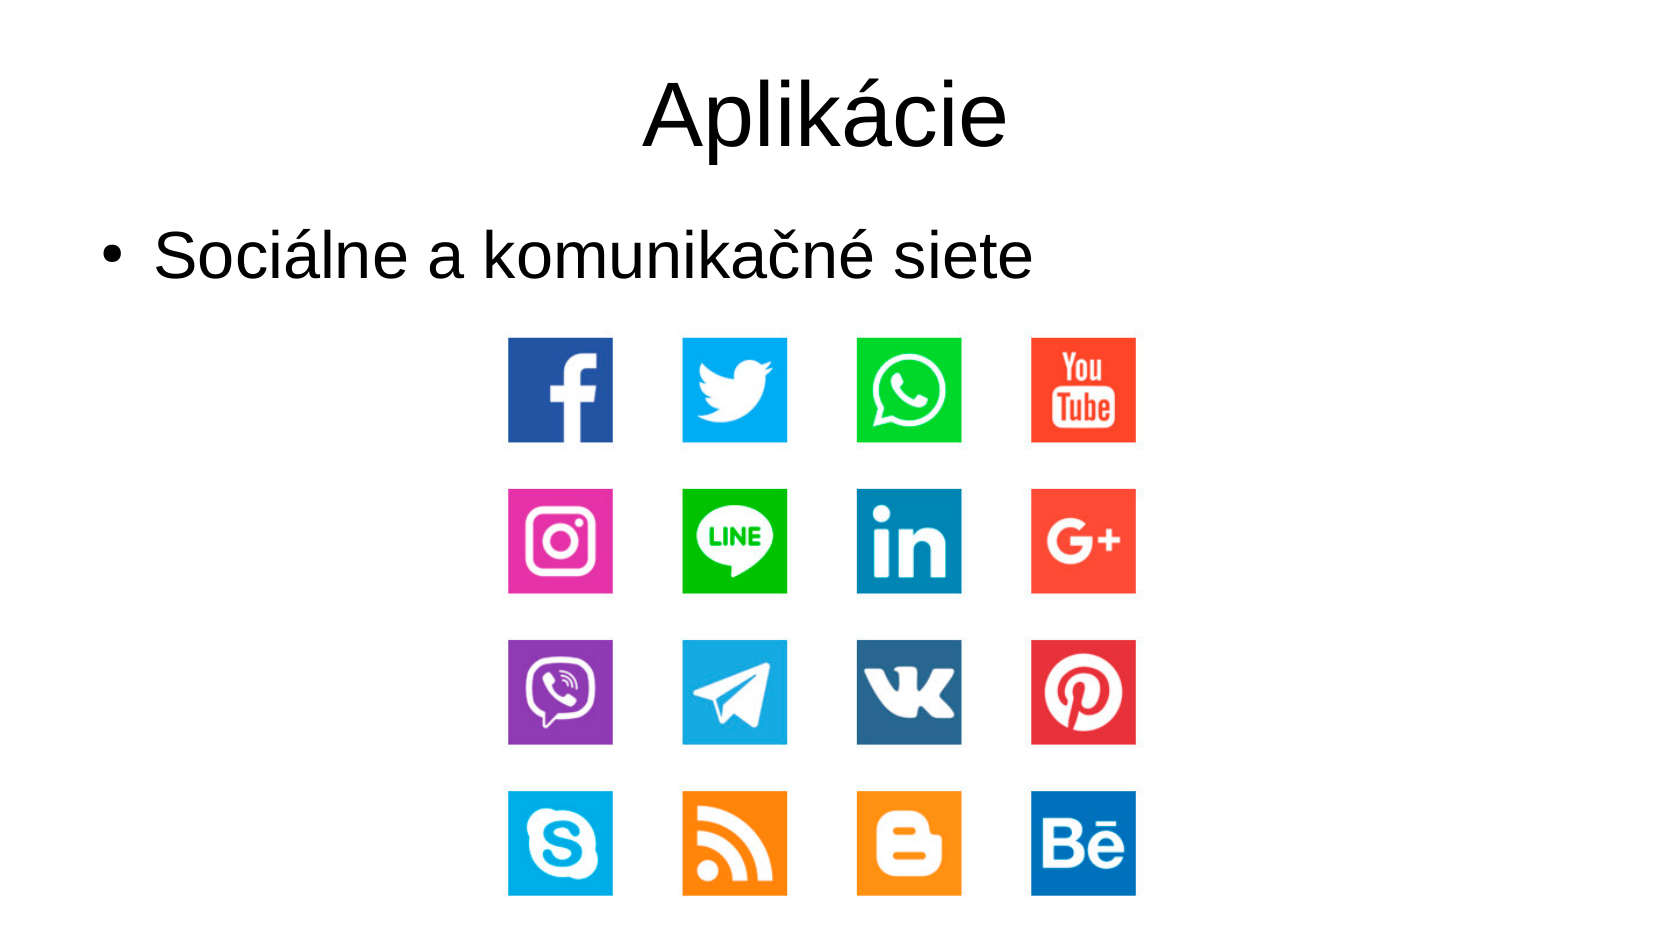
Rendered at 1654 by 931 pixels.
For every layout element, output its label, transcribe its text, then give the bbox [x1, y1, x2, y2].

list Sociálne a komunikačné siete [82, 217, 1571, 758]
title Aplikácie [82, 37, 1571, 193]
picture [466, 300, 1188, 922]
